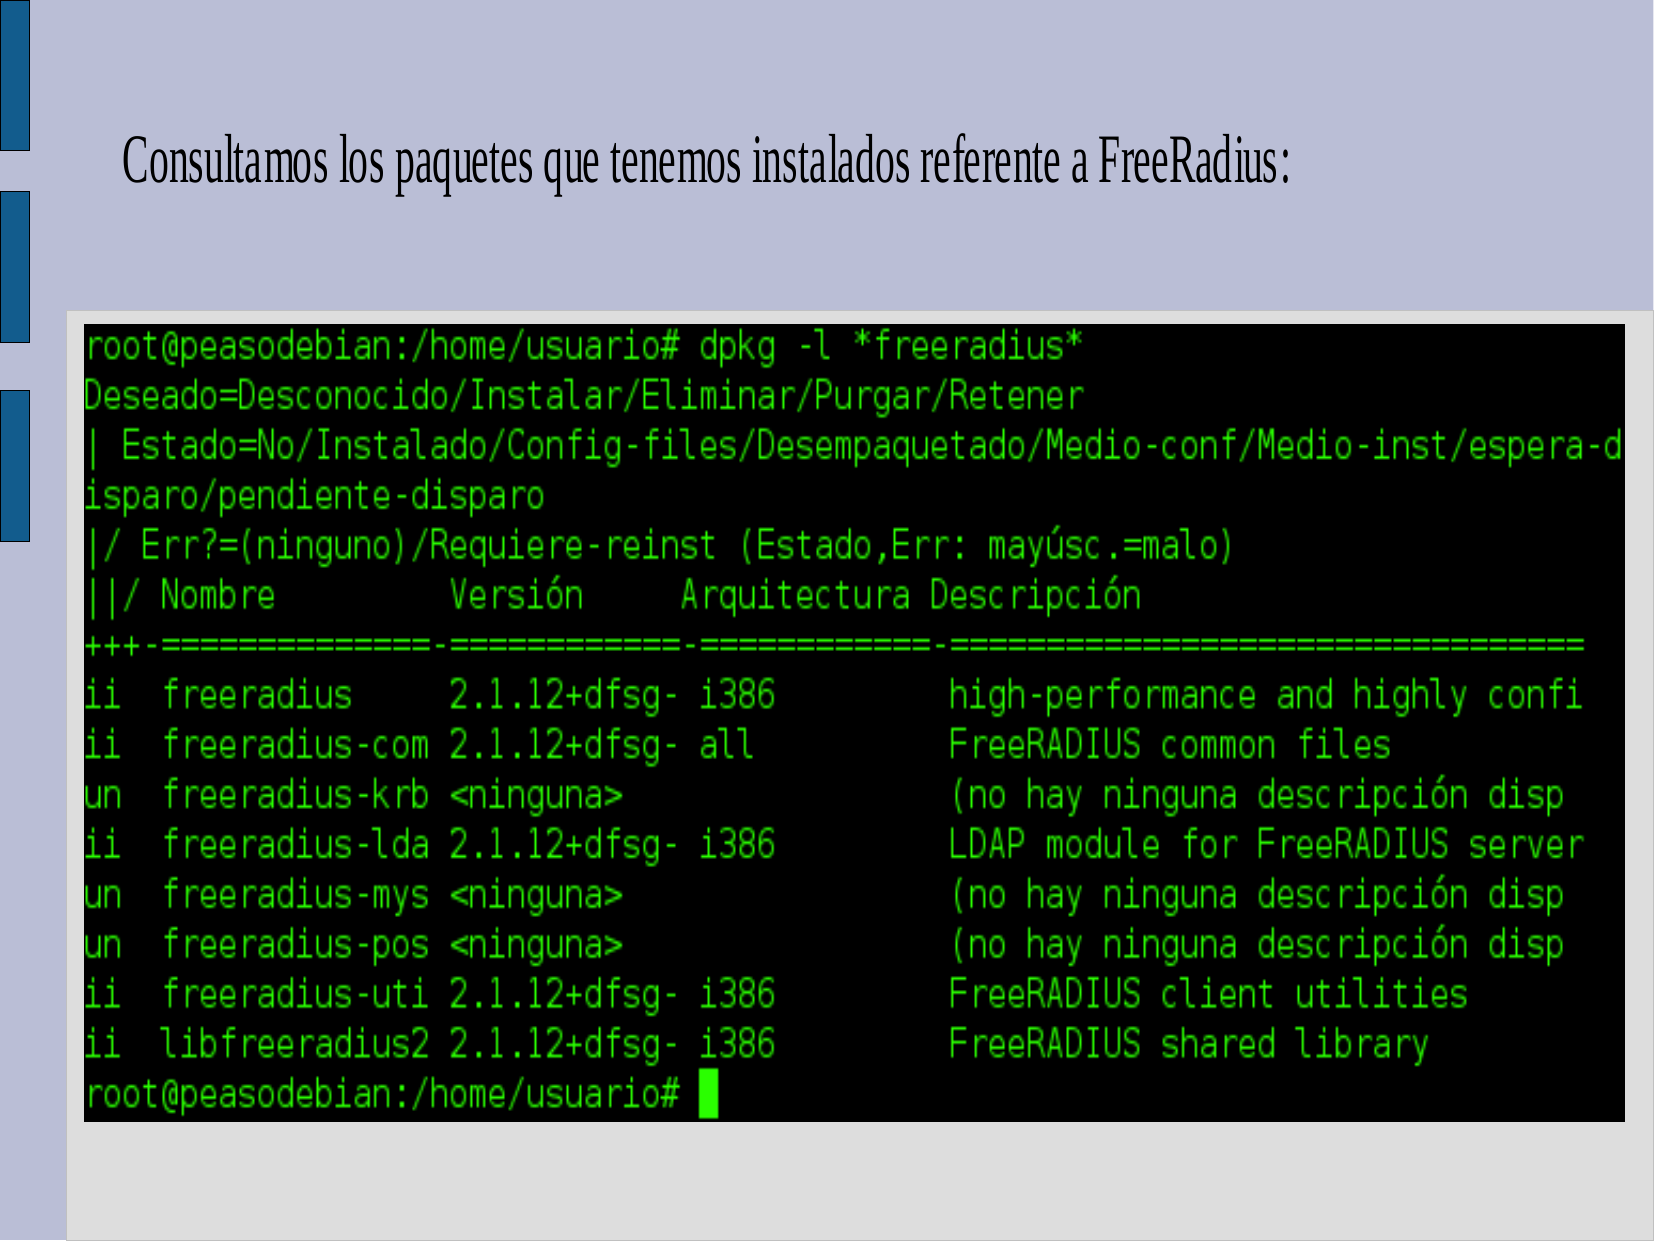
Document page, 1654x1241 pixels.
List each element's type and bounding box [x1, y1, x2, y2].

picture [84, 324, 1625, 1123]
chart [120, 118, 1654, 609]
